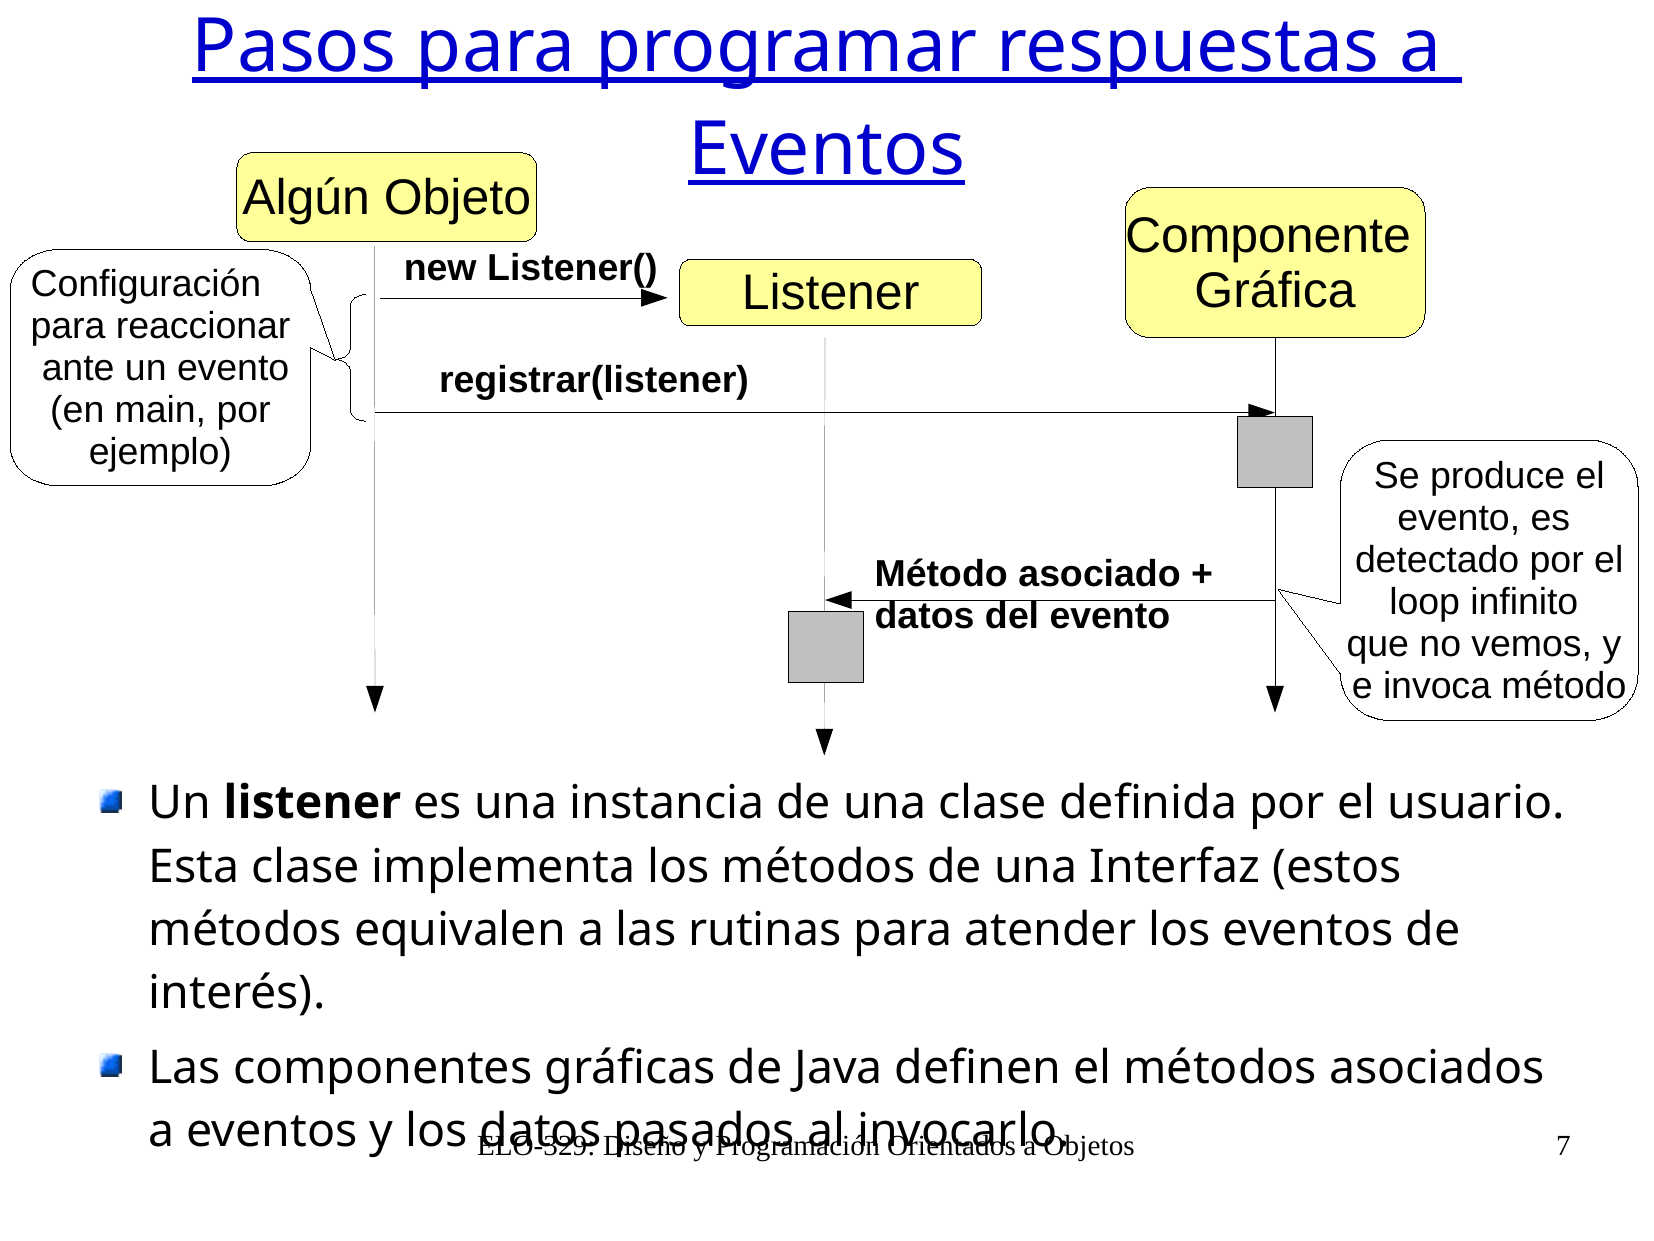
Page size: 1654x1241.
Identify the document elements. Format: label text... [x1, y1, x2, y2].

text_box Algún Objeto [236, 152, 537, 242]
text_box Método asociado + datos del evento [859, 601, 1254, 657]
title Pasos para programar respuestas a Eventos [82, 43, 1571, 145]
text_box [788, 611, 864, 683]
text_box Método asociado + datos del evento [859, 544, 1254, 600]
text_box new Listener() [388, 238, 752, 303]
text_box Listener [679, 259, 982, 326]
list Un listener es una instancia de una clase definida por el usuario. Esta clase implementa los métodos de una Interfaz (estos métodos equivalen a las rutinas para atender los eventos de interés). Las componentes gráficas de Java definen el métodos asociados a eventos y los datos pasados al invocarlo. [82, 769, 1571, 1162]
text_box registrar(listener) [424, 351, 787, 415]
text_box Configuración para reaccionar ante un evento (en main, por ejemplo) [10, 249, 336, 486]
text_box [1237, 416, 1313, 488]
text_box Componente Gráfica [1125, 187, 1426, 338]
text_box Se produce el evento, es detectado por el loop infinito que no vemos, y e invoca método [1278, 440, 1639, 721]
